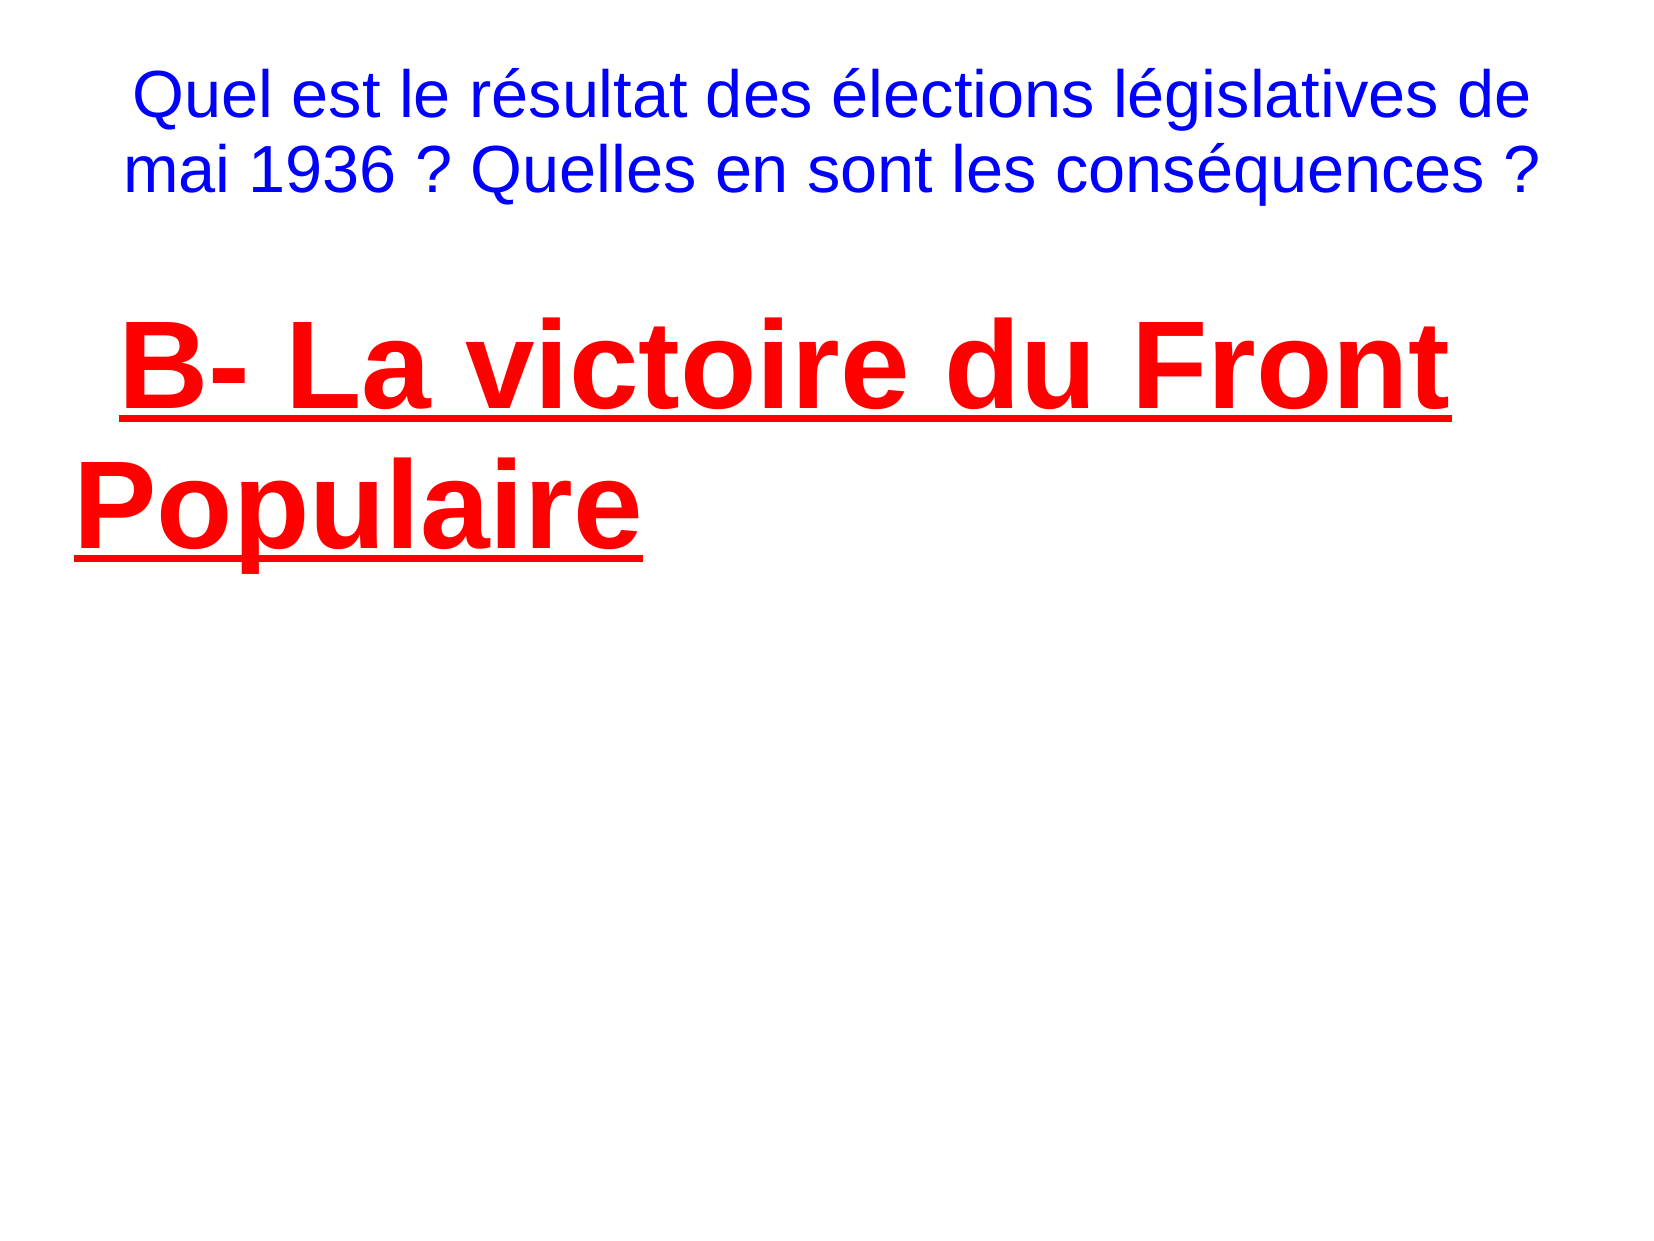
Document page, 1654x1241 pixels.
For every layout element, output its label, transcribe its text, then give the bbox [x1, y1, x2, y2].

title Quel est le résultat des élections législatives de mai 1936 ? Quelles en sont les conséquences ? [88, 56, 1577, 207]
text_box B- La victoire du Front Populaire [59, 194, 1625, 714]
